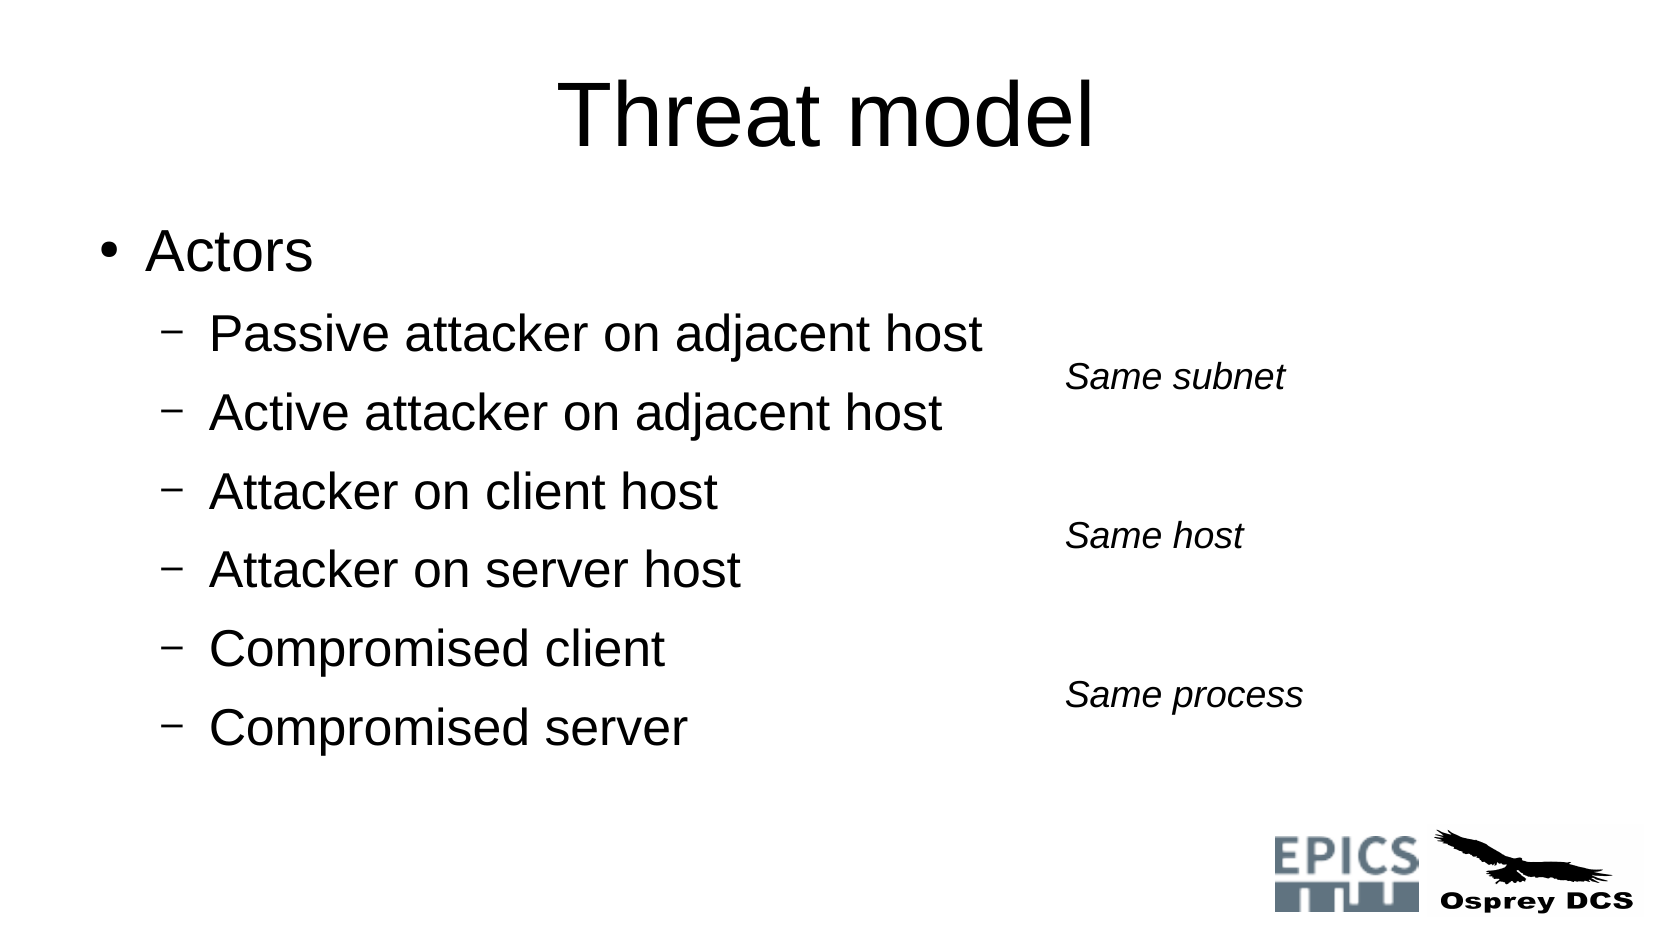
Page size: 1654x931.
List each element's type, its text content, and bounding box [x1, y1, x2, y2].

text_box Same subnet [1050, 348, 1301, 406]
picture [1427, 824, 1644, 917]
text_box Same process [1050, 665, 1319, 723]
picture [1275, 836, 1419, 912]
title Threat model [82, 37, 1571, 193]
list Actors Passive attacker on adjacent host Active attacker on adjacent host Attacker on client host Attacker on server host Compromised client Compromised server [82, 217, 1571, 758]
text_box Same host [1050, 507, 1259, 565]
